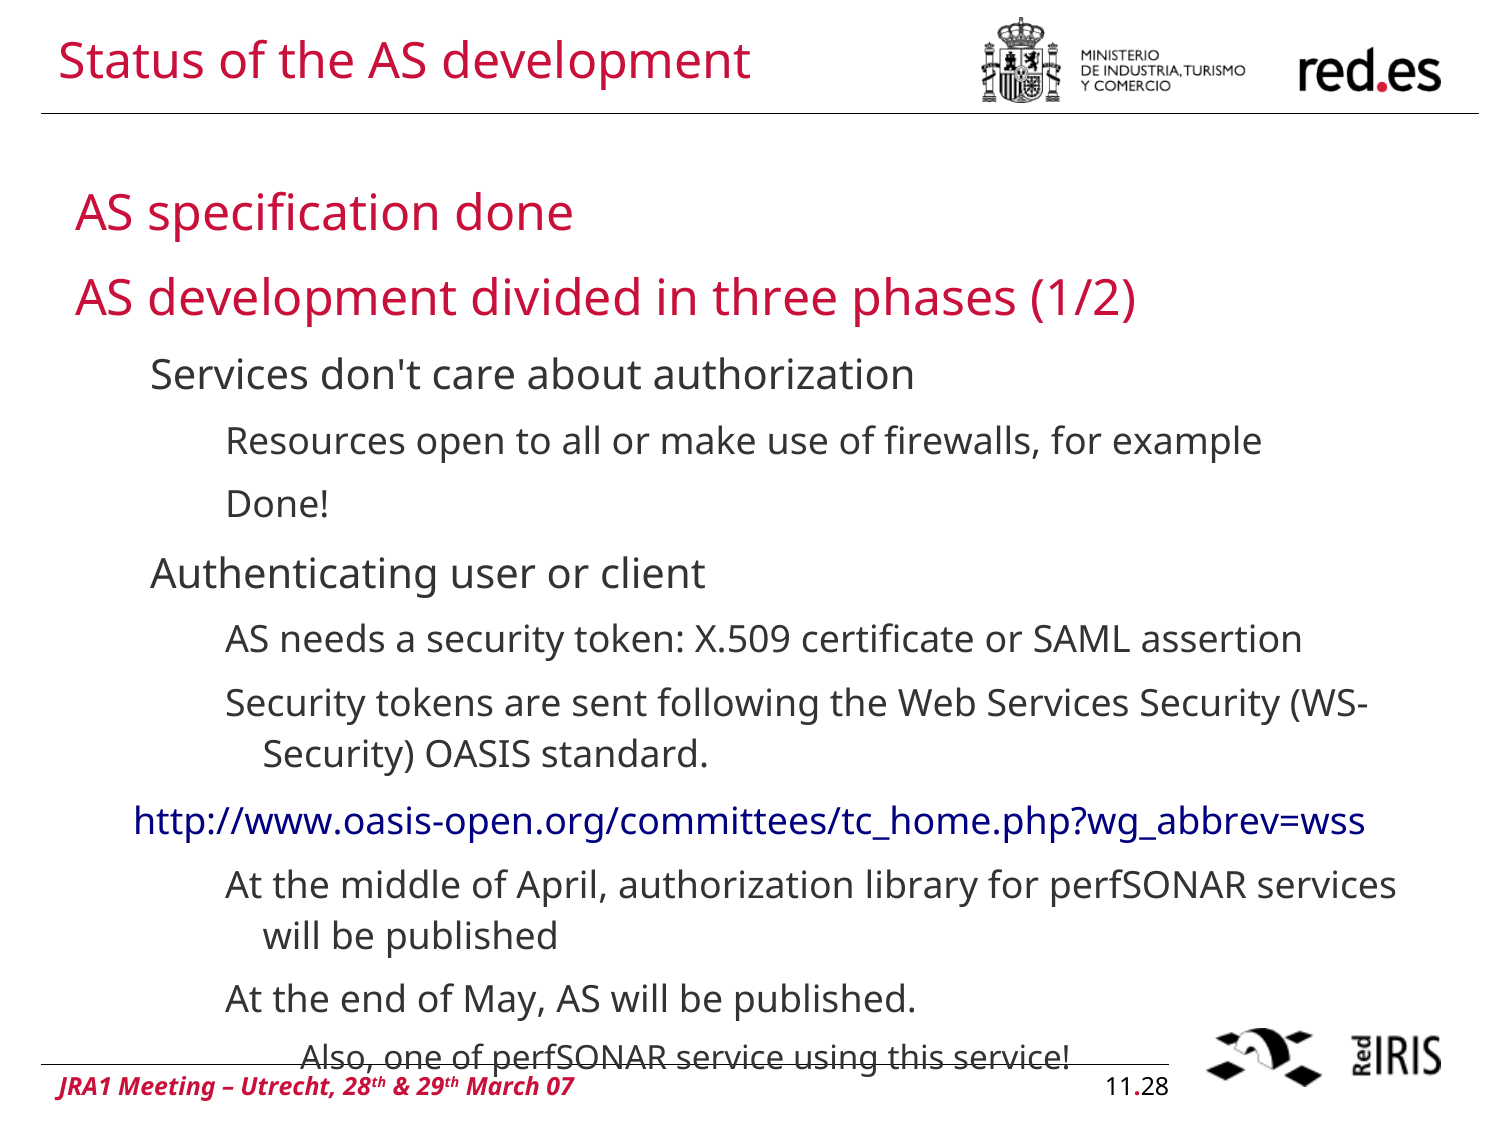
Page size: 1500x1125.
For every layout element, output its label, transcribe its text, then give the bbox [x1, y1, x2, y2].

list AS specification done AS development divided in three phases (1/2) Services don't care about authorization Resources open to all or make use of firewalls, for example Done! Authenticating user or client AS needs a security token: X.509 certificate or SAML assertion Security tokens are sent following the Web Services Security (WS-Security) OASIS standard. http://www.oasis-open.org/committees/tc_home.php?wg_abbrev=wss At the middle of April, authorization library for perfSONAR services will be published At the end of May, AS will be published. Also, one of perfSONAR service using this service! [75, 177, 1425, 1009]
title Status of the AS development [59, 29, 957, 89]
picture [1206, 1028, 1441, 1087]
picture [981, 17, 1441, 103]
